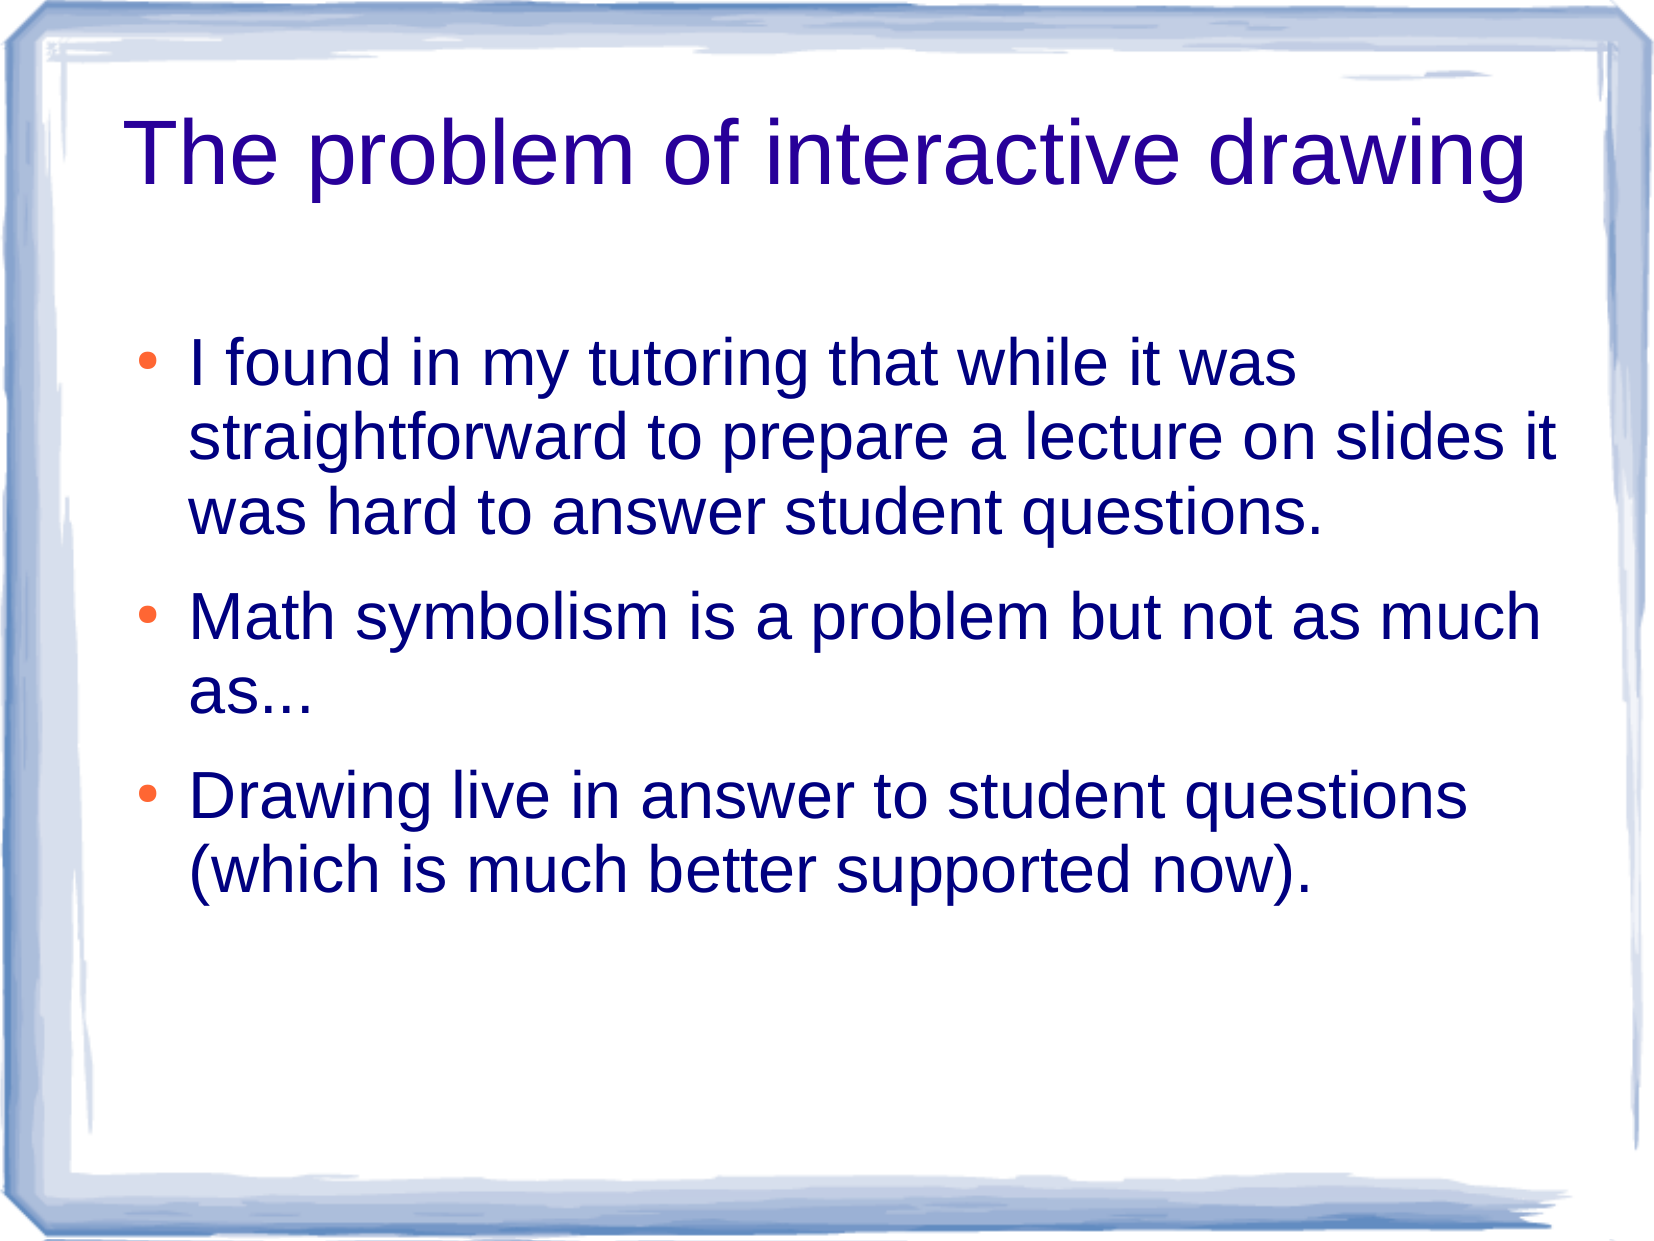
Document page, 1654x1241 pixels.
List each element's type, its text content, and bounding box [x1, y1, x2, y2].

list I found in my tutoring that while it was straightforward to prepare a lecture on slides it was hard to answer student questions. Math symbolism is a problem but not as much as... Drawing live in answer to student questions (which is much better supported now). [118, 324, 1571, 1004]
picture [0, 0, 1654, 1241]
title The problem of interactive drawing [82, 49, 1571, 257]
